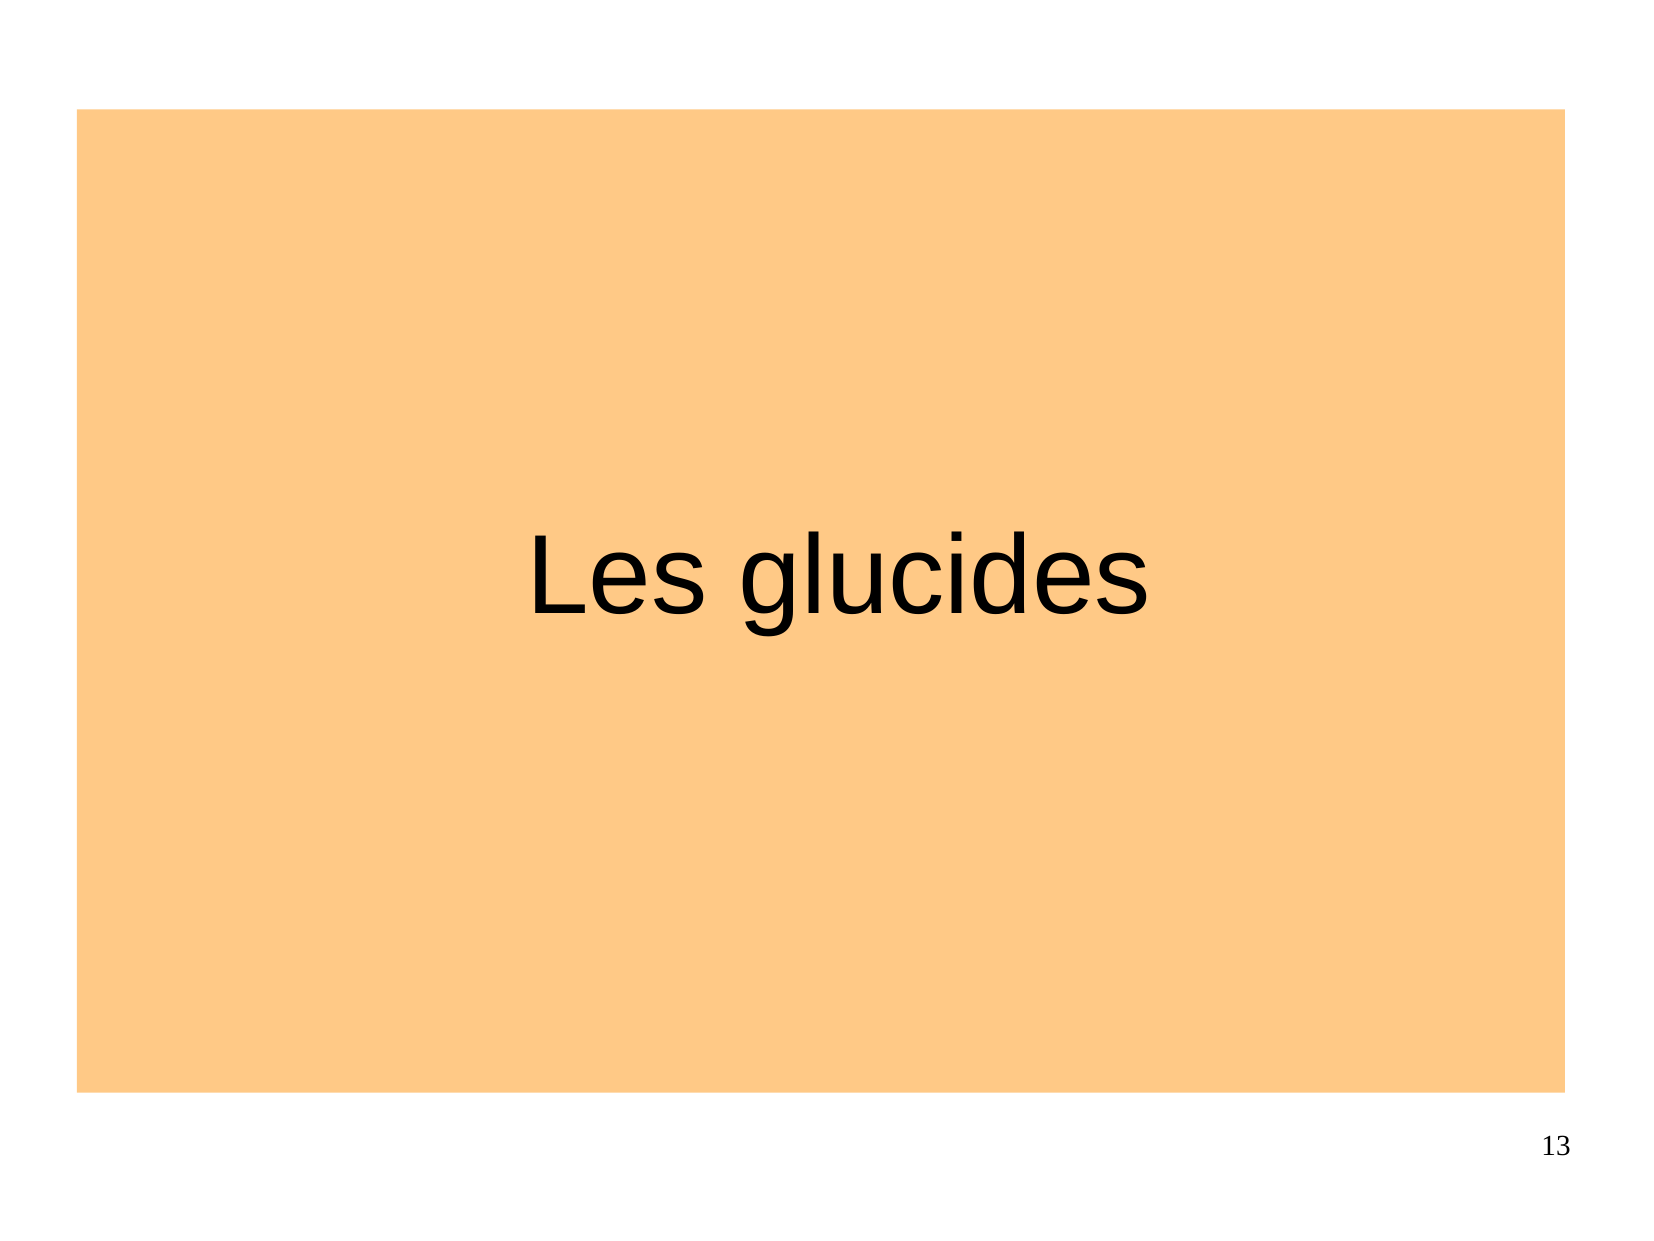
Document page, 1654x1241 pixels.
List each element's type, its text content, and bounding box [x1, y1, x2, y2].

subtitle Les glucides [76, 109, 1565, 1093]
